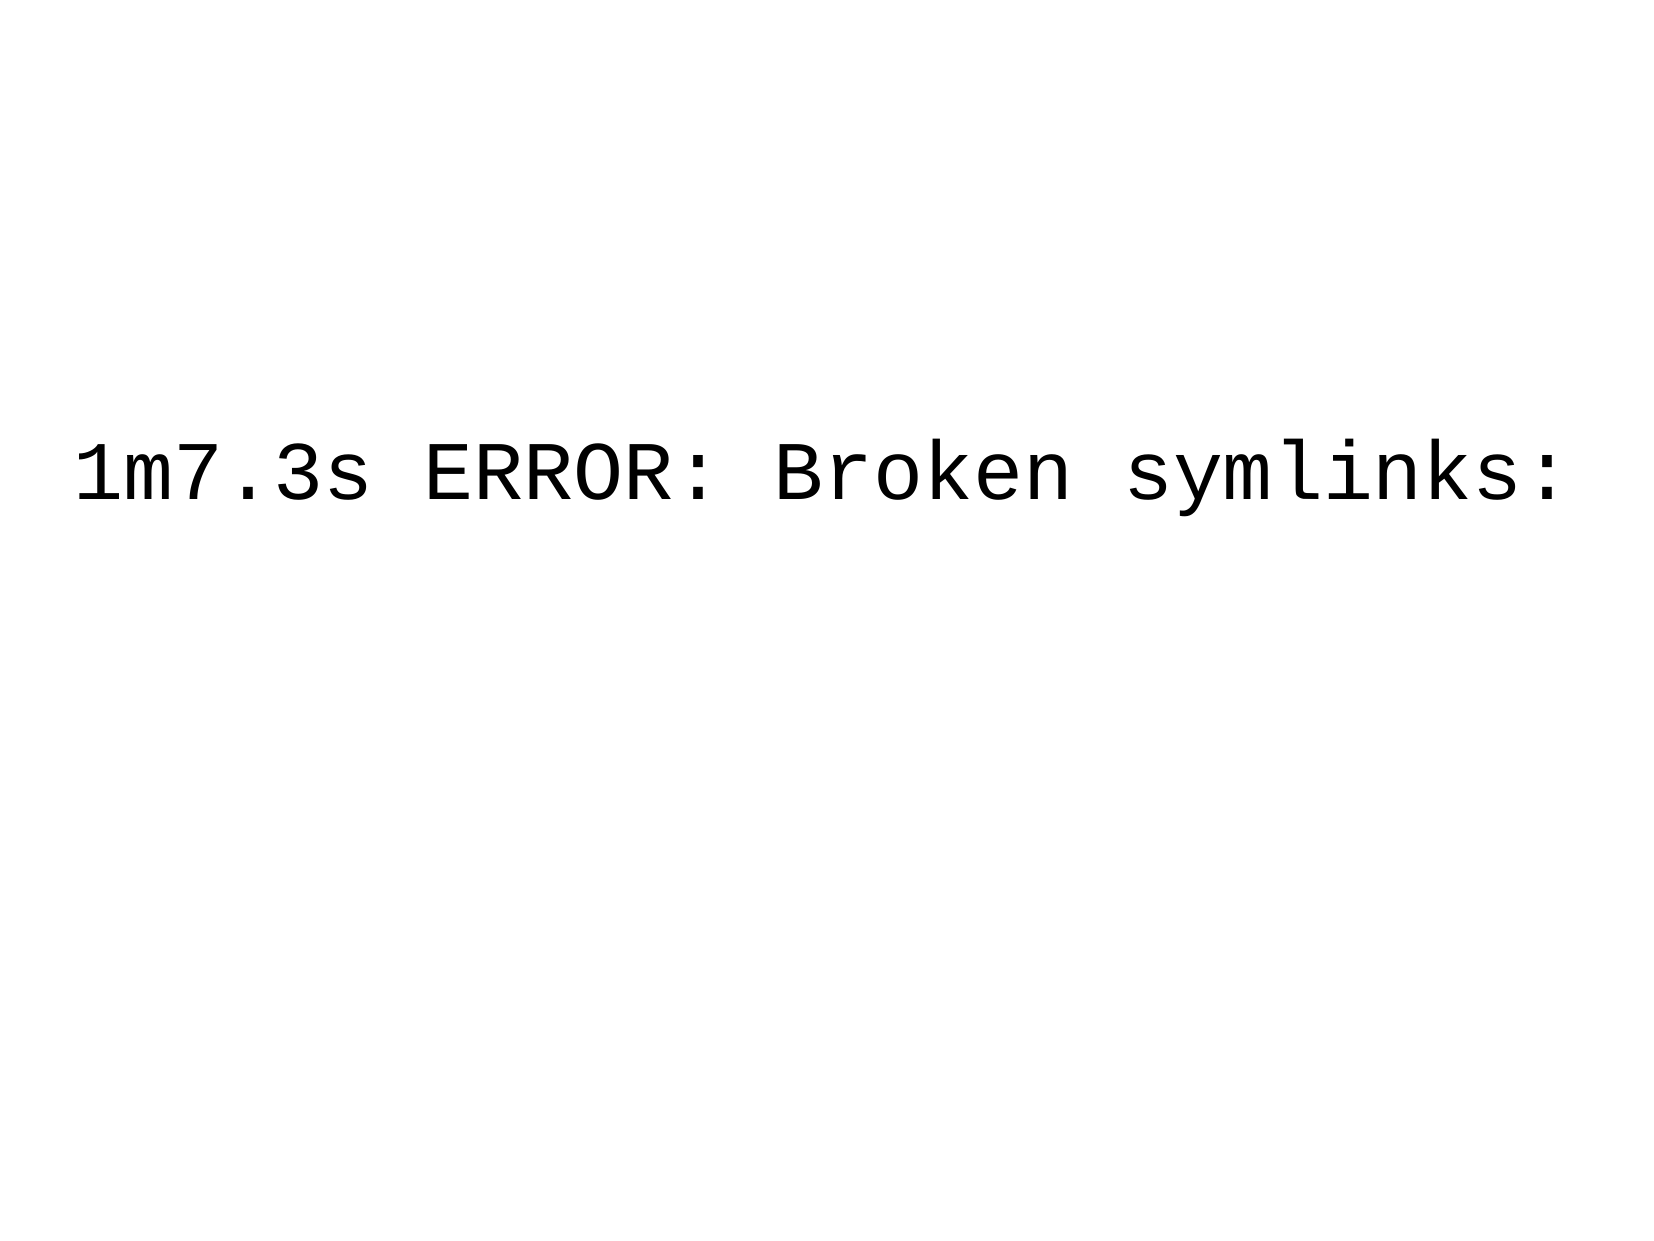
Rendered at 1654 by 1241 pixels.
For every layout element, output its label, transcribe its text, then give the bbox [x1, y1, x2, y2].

text_box 1m7.3s ERROR: Broken symlinks: [59, 422, 1589, 532]
